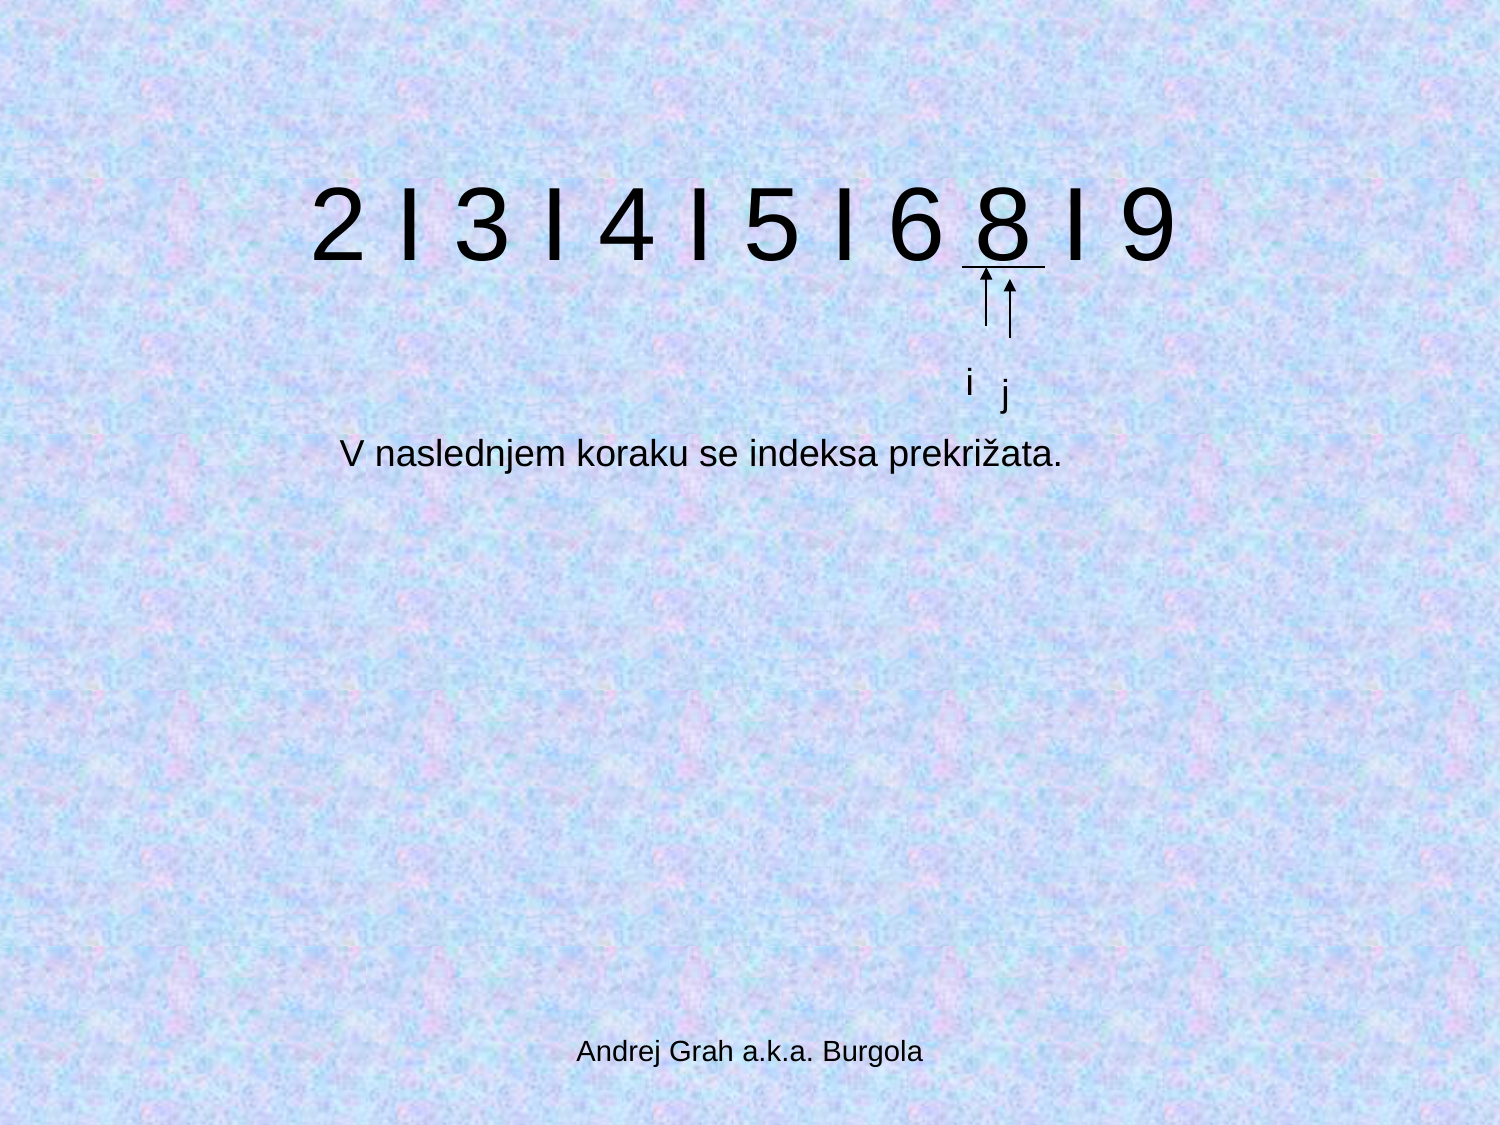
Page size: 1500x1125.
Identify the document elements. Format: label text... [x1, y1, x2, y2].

text_box V naslednjem koraku se indeksa prekrižata. [324, 420, 1247, 482]
text_box 2 I 3 I 4 I 5 I 6 8 I 9 [159, 148, 1329, 290]
text_box Andrej Grah a.k.a. Burgola [512, 1024, 988, 1103]
text_box j [986, 361, 1025, 423]
picture [0, 0, 1500, 1125]
text_box i [950, 349, 987, 411]
